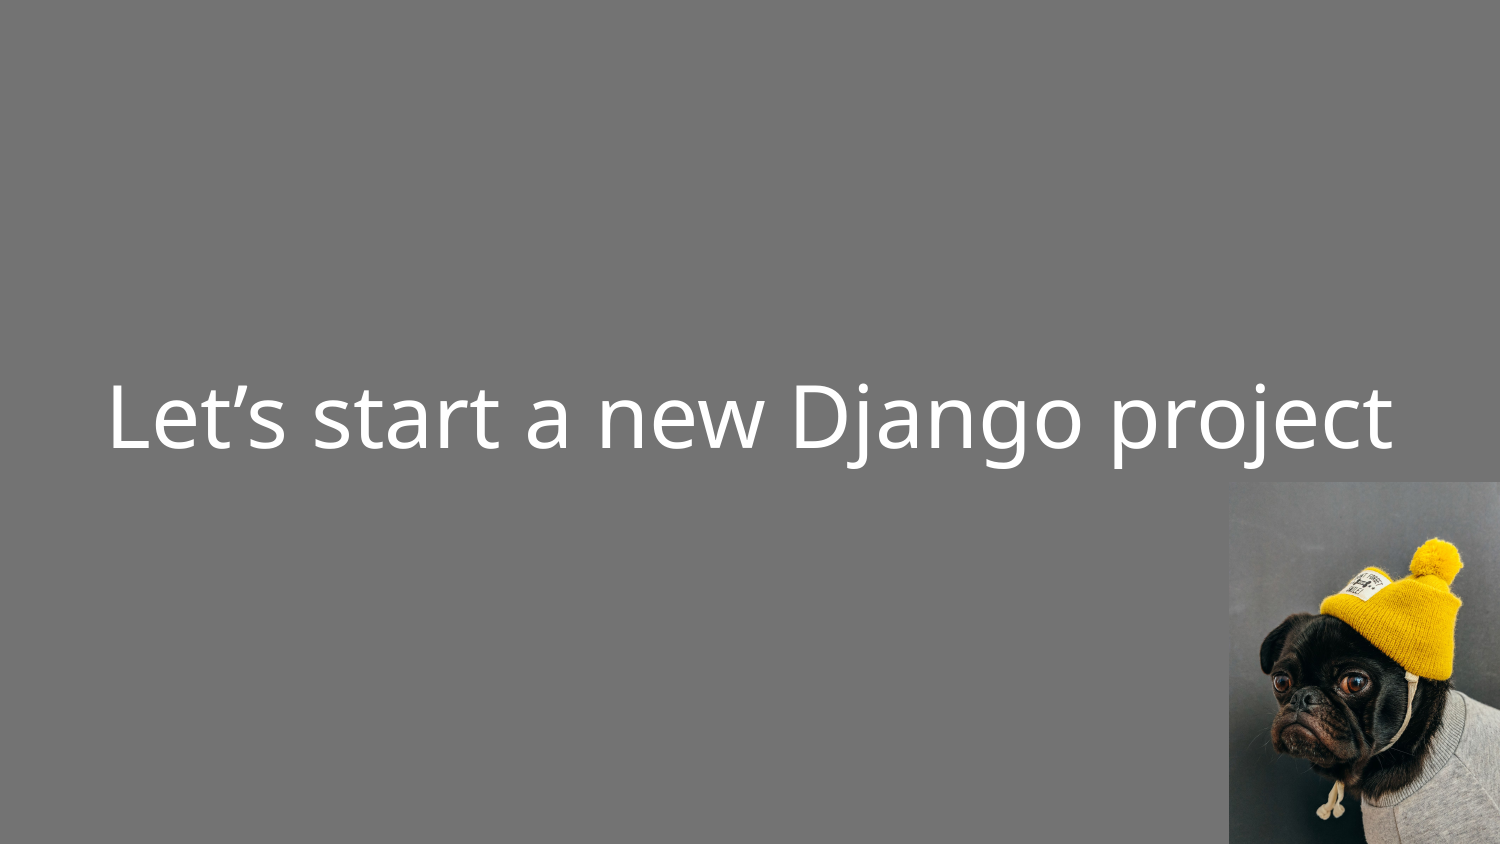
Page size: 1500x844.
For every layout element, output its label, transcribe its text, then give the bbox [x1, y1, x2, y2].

picture [1229, 482, 1500, 844]
title Let’s start a new Django project [75, 58, 1425, 771]
